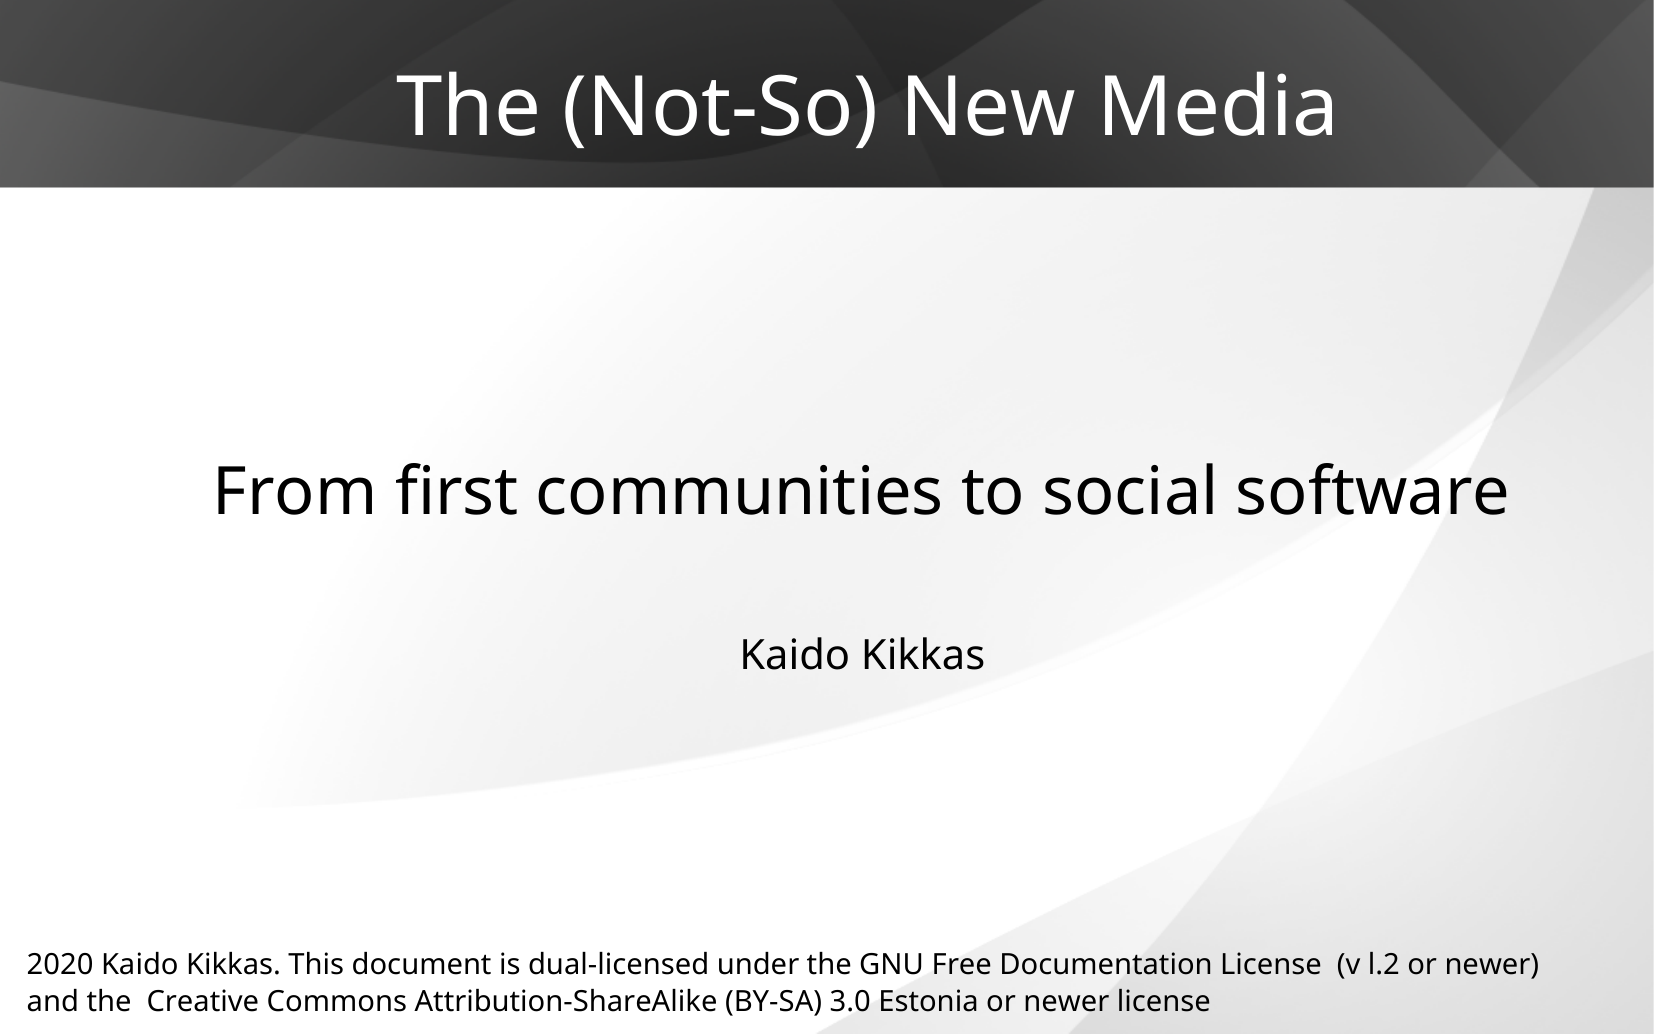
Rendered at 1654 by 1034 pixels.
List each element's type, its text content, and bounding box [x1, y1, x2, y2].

text_box 2020 Kaido Kikkas. This document is dual-licensed under the GNU Free Documentation License (v l.2 or newer) and the Creative Commons Attribution-ShareAlike (BY-SA) 3.0 Estonia or newer license [11, 937, 1613, 1028]
picture [0, 0, 1654, 1034]
title The (Not-So) New Media [124, 0, 1613, 208]
subtitle From first communities to social software Kaido Kikkas [187, 225, 1538, 901]
